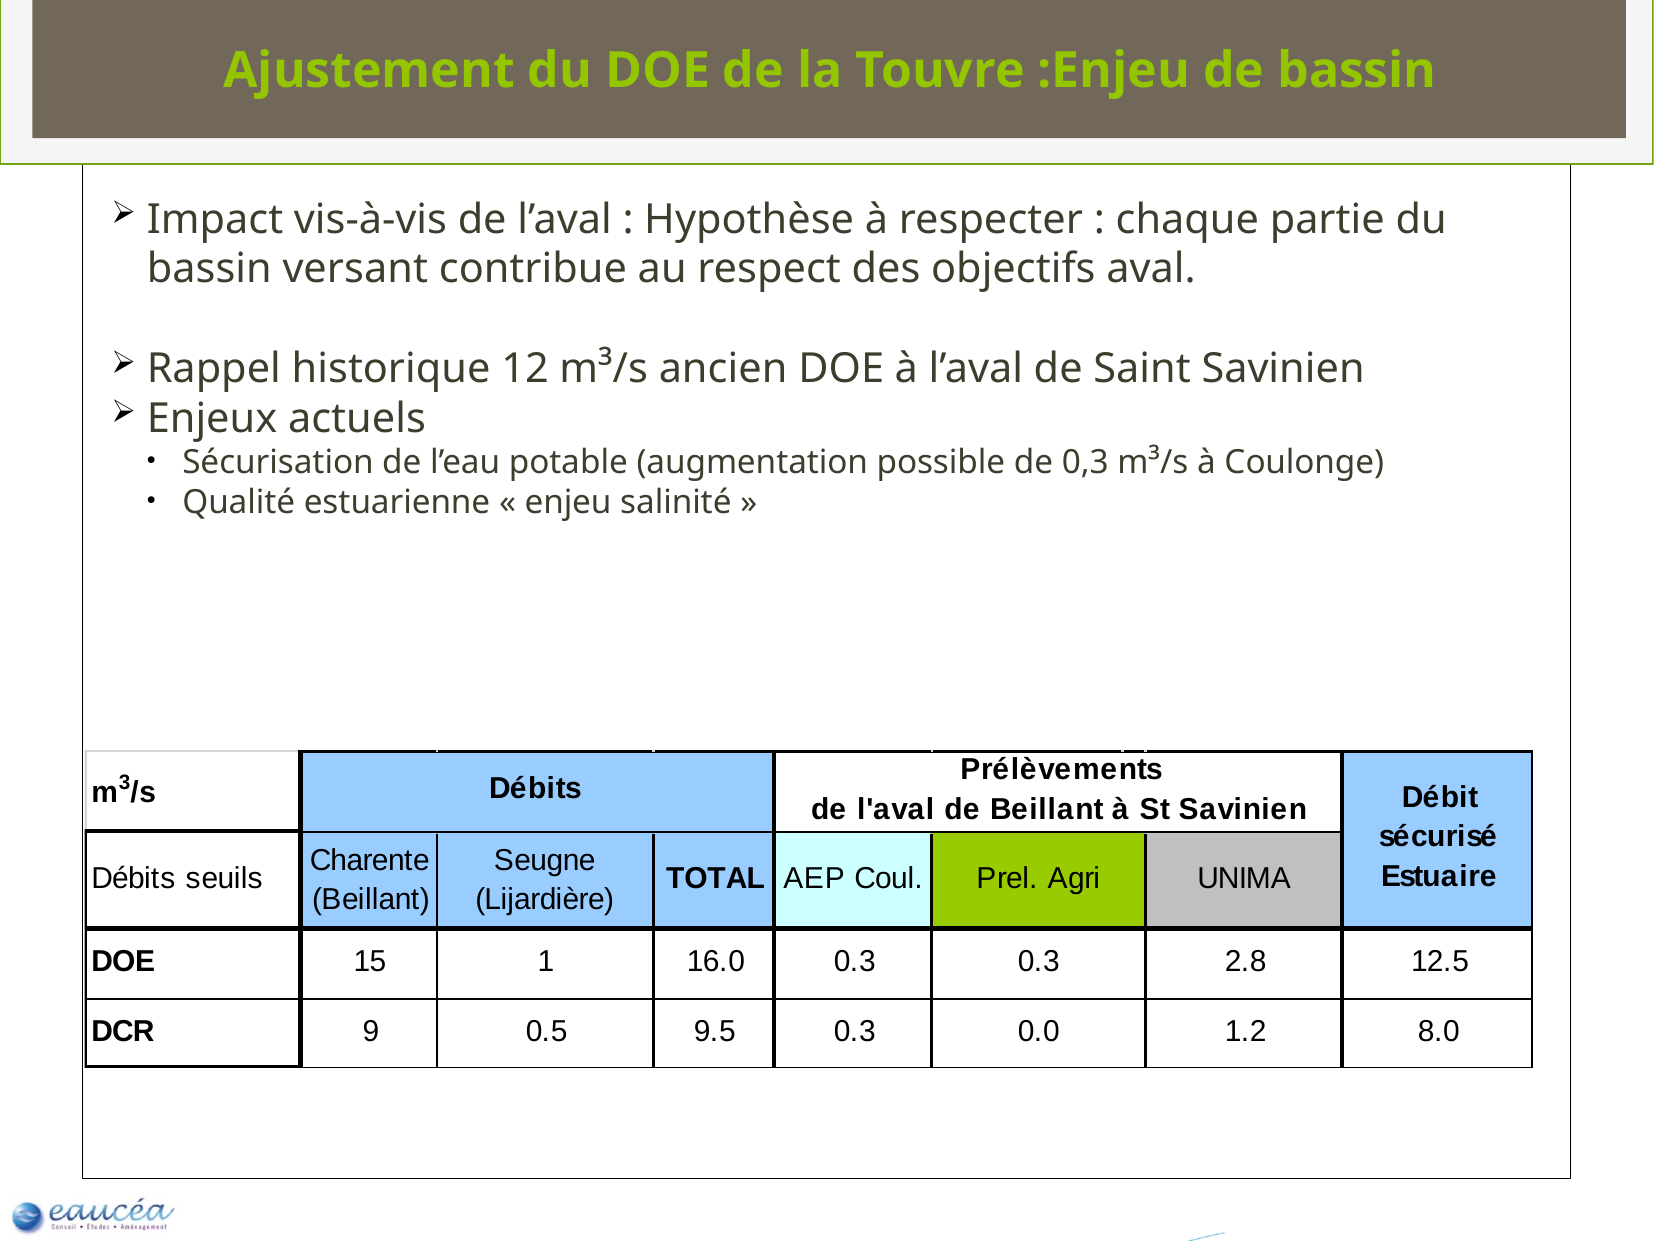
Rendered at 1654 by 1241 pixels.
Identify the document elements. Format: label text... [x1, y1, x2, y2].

text_box Impact vis-à-vis de l’aval : Hypothèse à respecter : chaque partie du bassin versant contribue au respect des objectifs aval. Rappel historique 12 m³/s ancien DOE à l’aval de Saint Savinien Enjeux actuels Sécurisation de l’eau potable (augmentation possible de 0,3 m³/s à Coulonge) Qualité estuarienne « enjeu salinité » [96, 184, 1558, 1174]
picture [0, 1192, 1225, 1241]
text_box Ajustement du DOE de la Touvre :Enjeu de bassin [32, 0, 1629, 139]
picture [84, 750, 1536, 1070]
